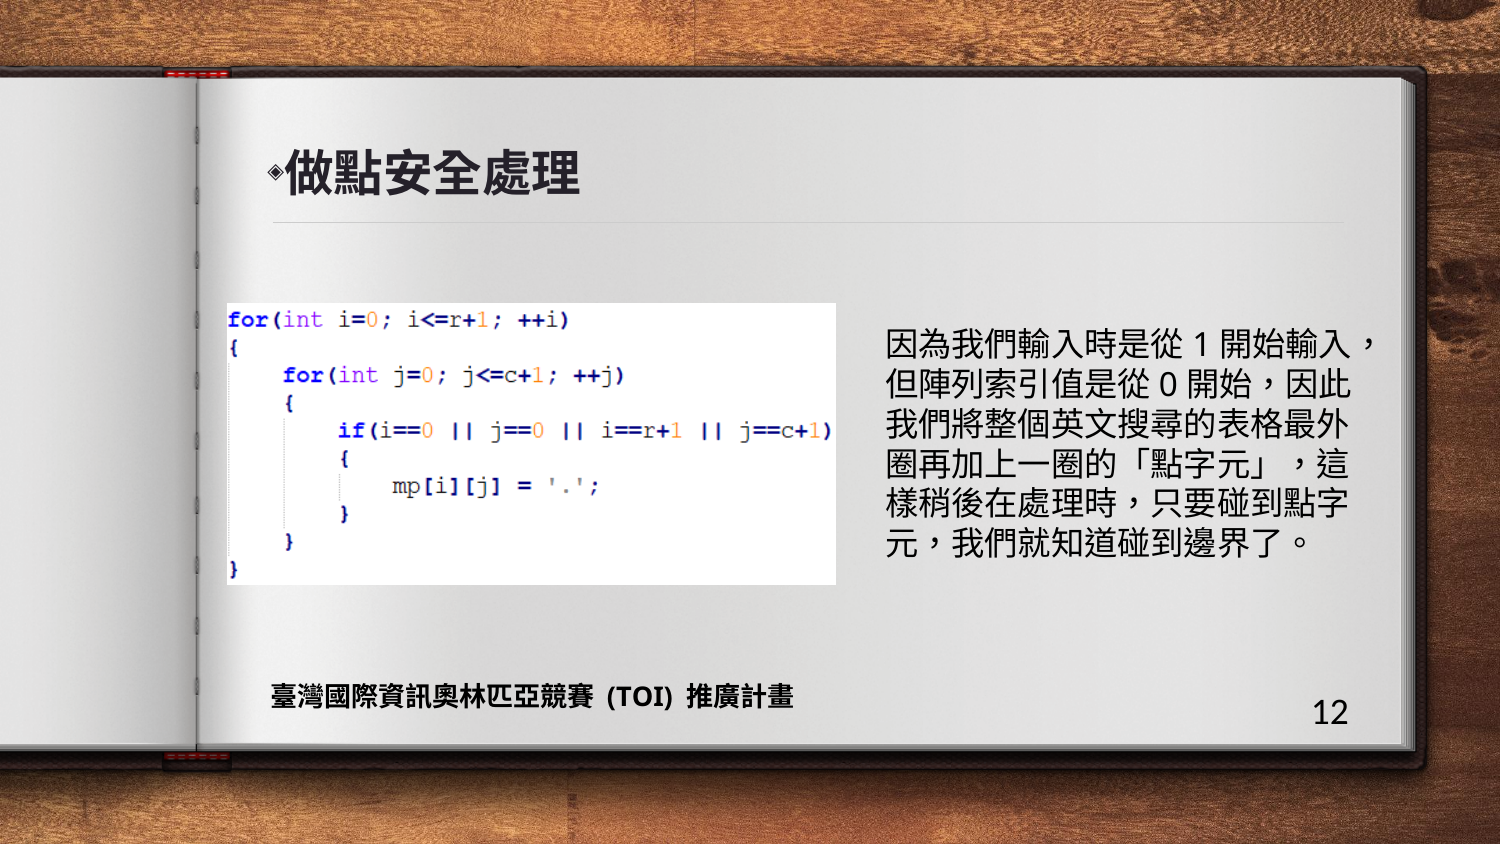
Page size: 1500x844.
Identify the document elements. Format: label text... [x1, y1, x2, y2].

list 做點安全處理 [252, 126, 1194, 216]
picture [227, 303, 836, 585]
text_box 11 [1295, 672, 1386, 737]
text_box 因為我們輸入時是從1開始輸入，但陣列索引值是從0開始，因此我們將整個英文搜尋的表格最外圈再加上一圈的「點字元」，這樣稍後在處理時，只要碰到點字元，我們就知道碰到邊界了。 [870, 315, 1386, 573]
